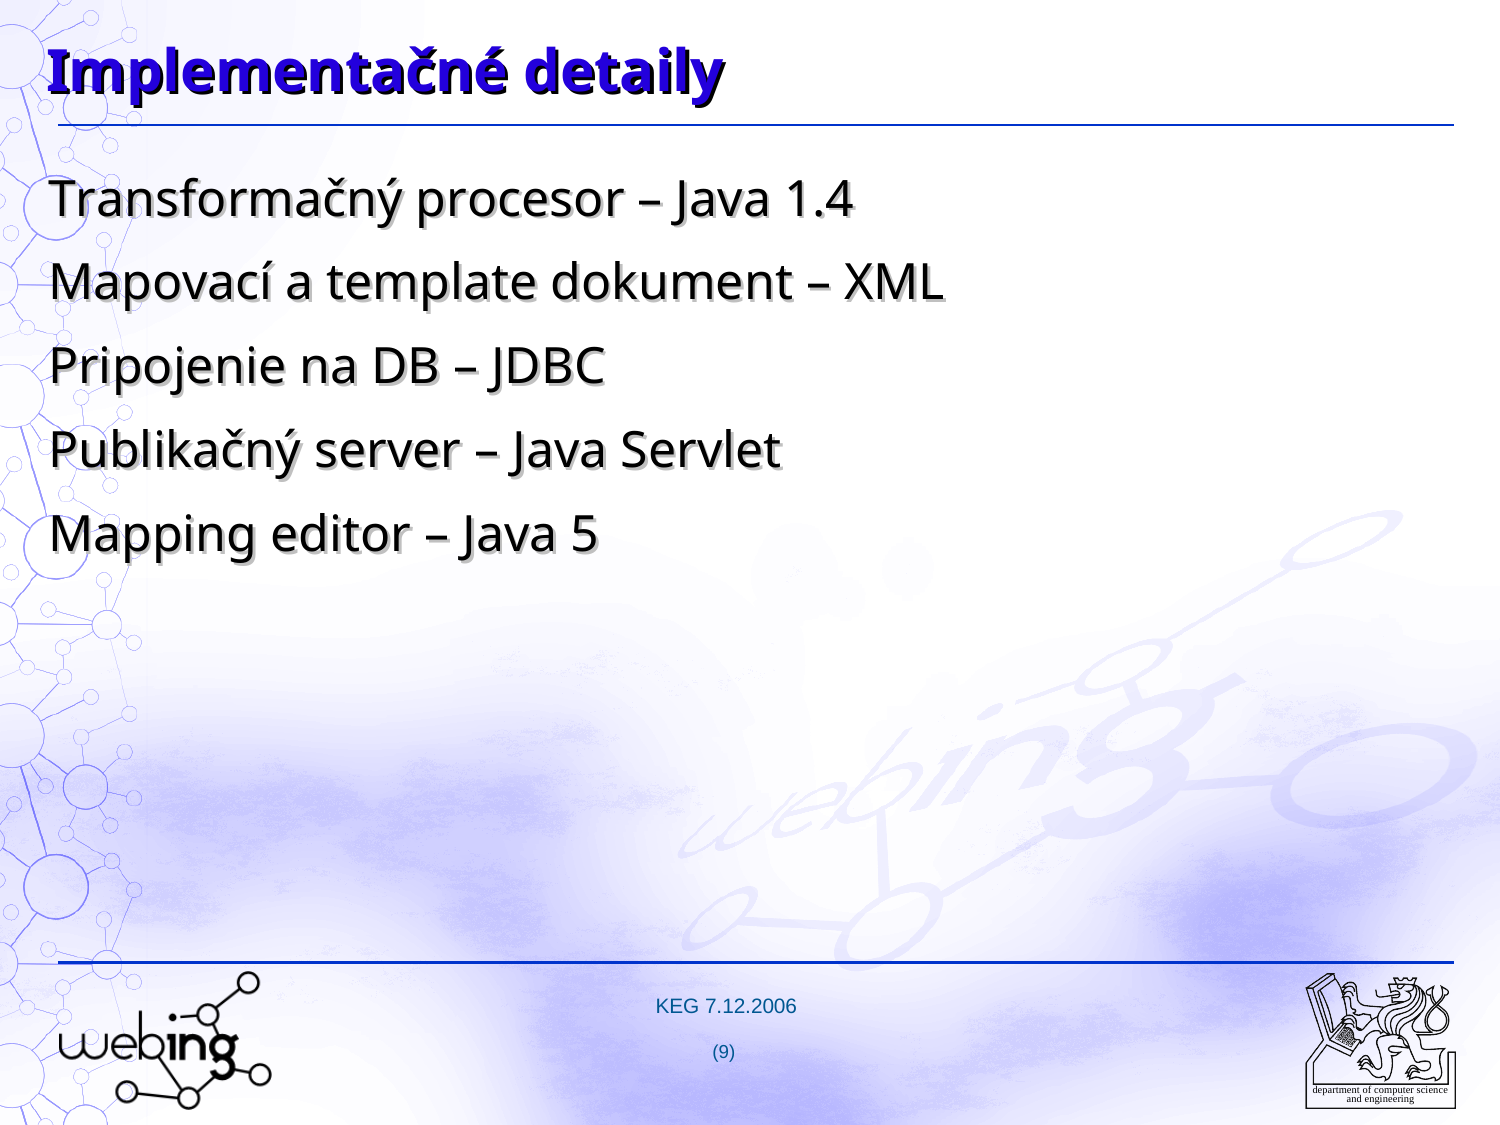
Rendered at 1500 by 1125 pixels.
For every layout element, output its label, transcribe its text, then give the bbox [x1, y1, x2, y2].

list Transformačný procesor – Java 1.4 Mapovací a template dokument – XML Pripojenie na DB – JDBC Publikačný server – Java Servlet Mapping editor – Java 5 [48, 162, 1455, 942]
title Implementačné detaily [46, 12, 1455, 126]
picture [0, 0, 1500, 1125]
